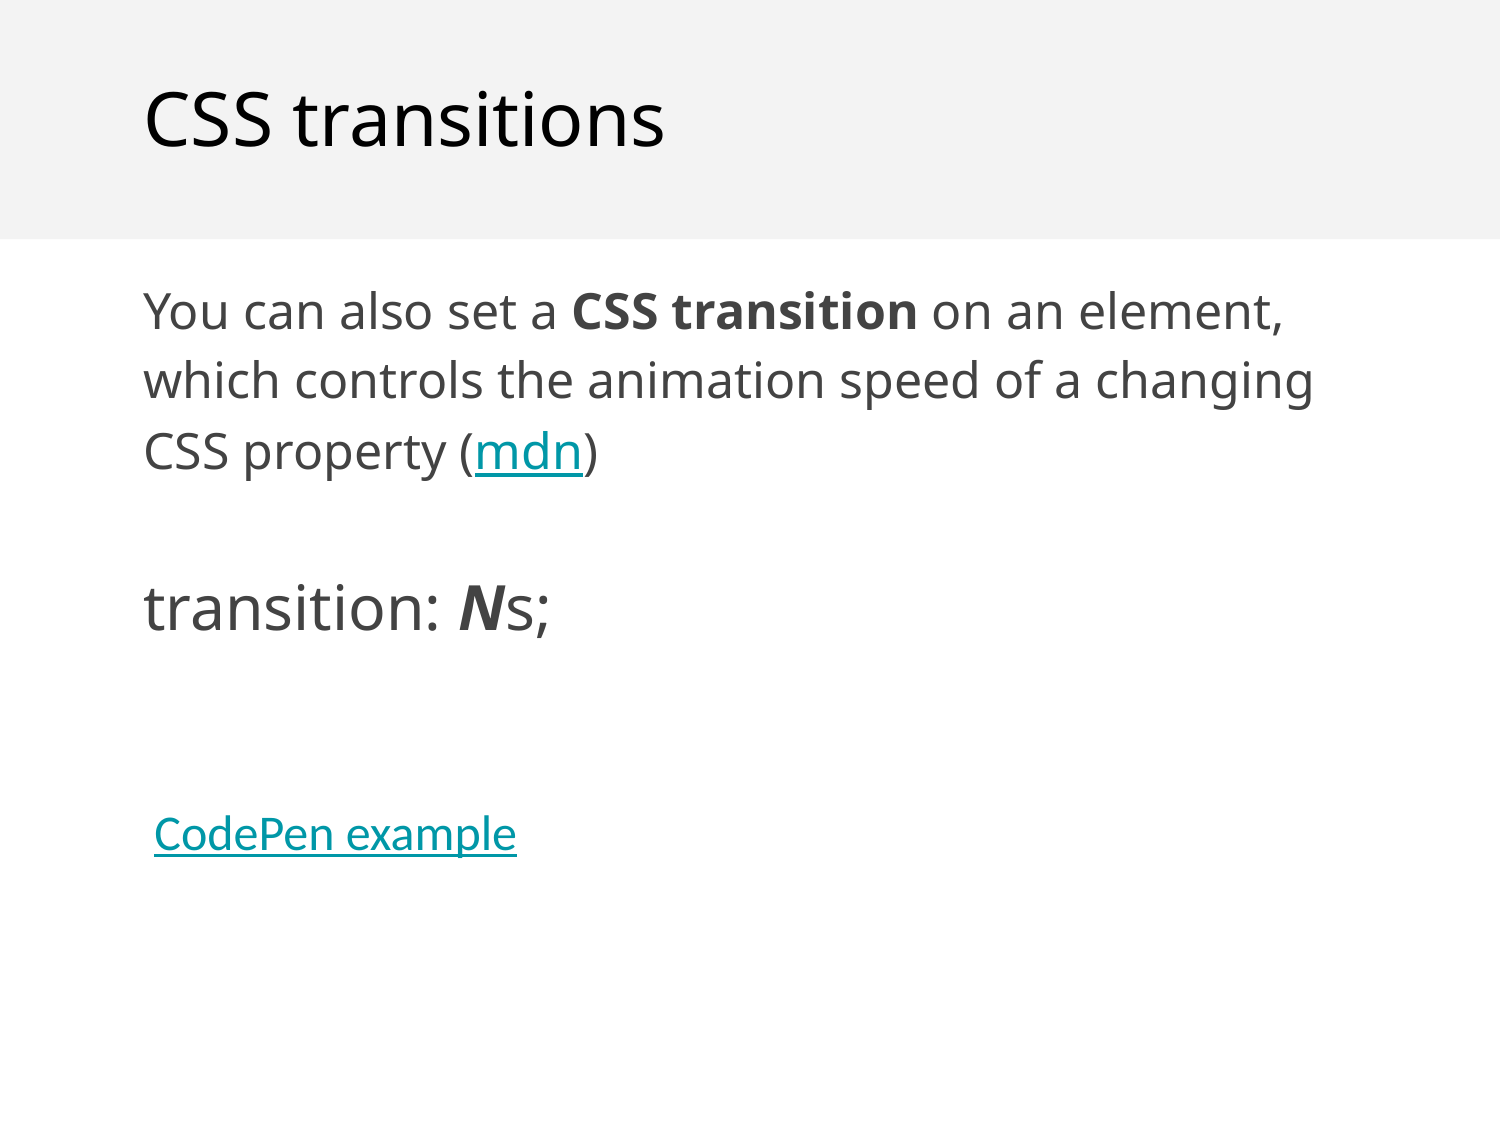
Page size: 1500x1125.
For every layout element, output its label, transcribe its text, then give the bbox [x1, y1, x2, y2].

list You can also set a CSS transition on an element, which controls the animation speed of a changing CSS property (mdn) transition: Ns; [128, 255, 1372, 713]
title CSS transitions [128, 56, 1372, 183]
text_box CodePen example [139, 785, 1321, 989]
